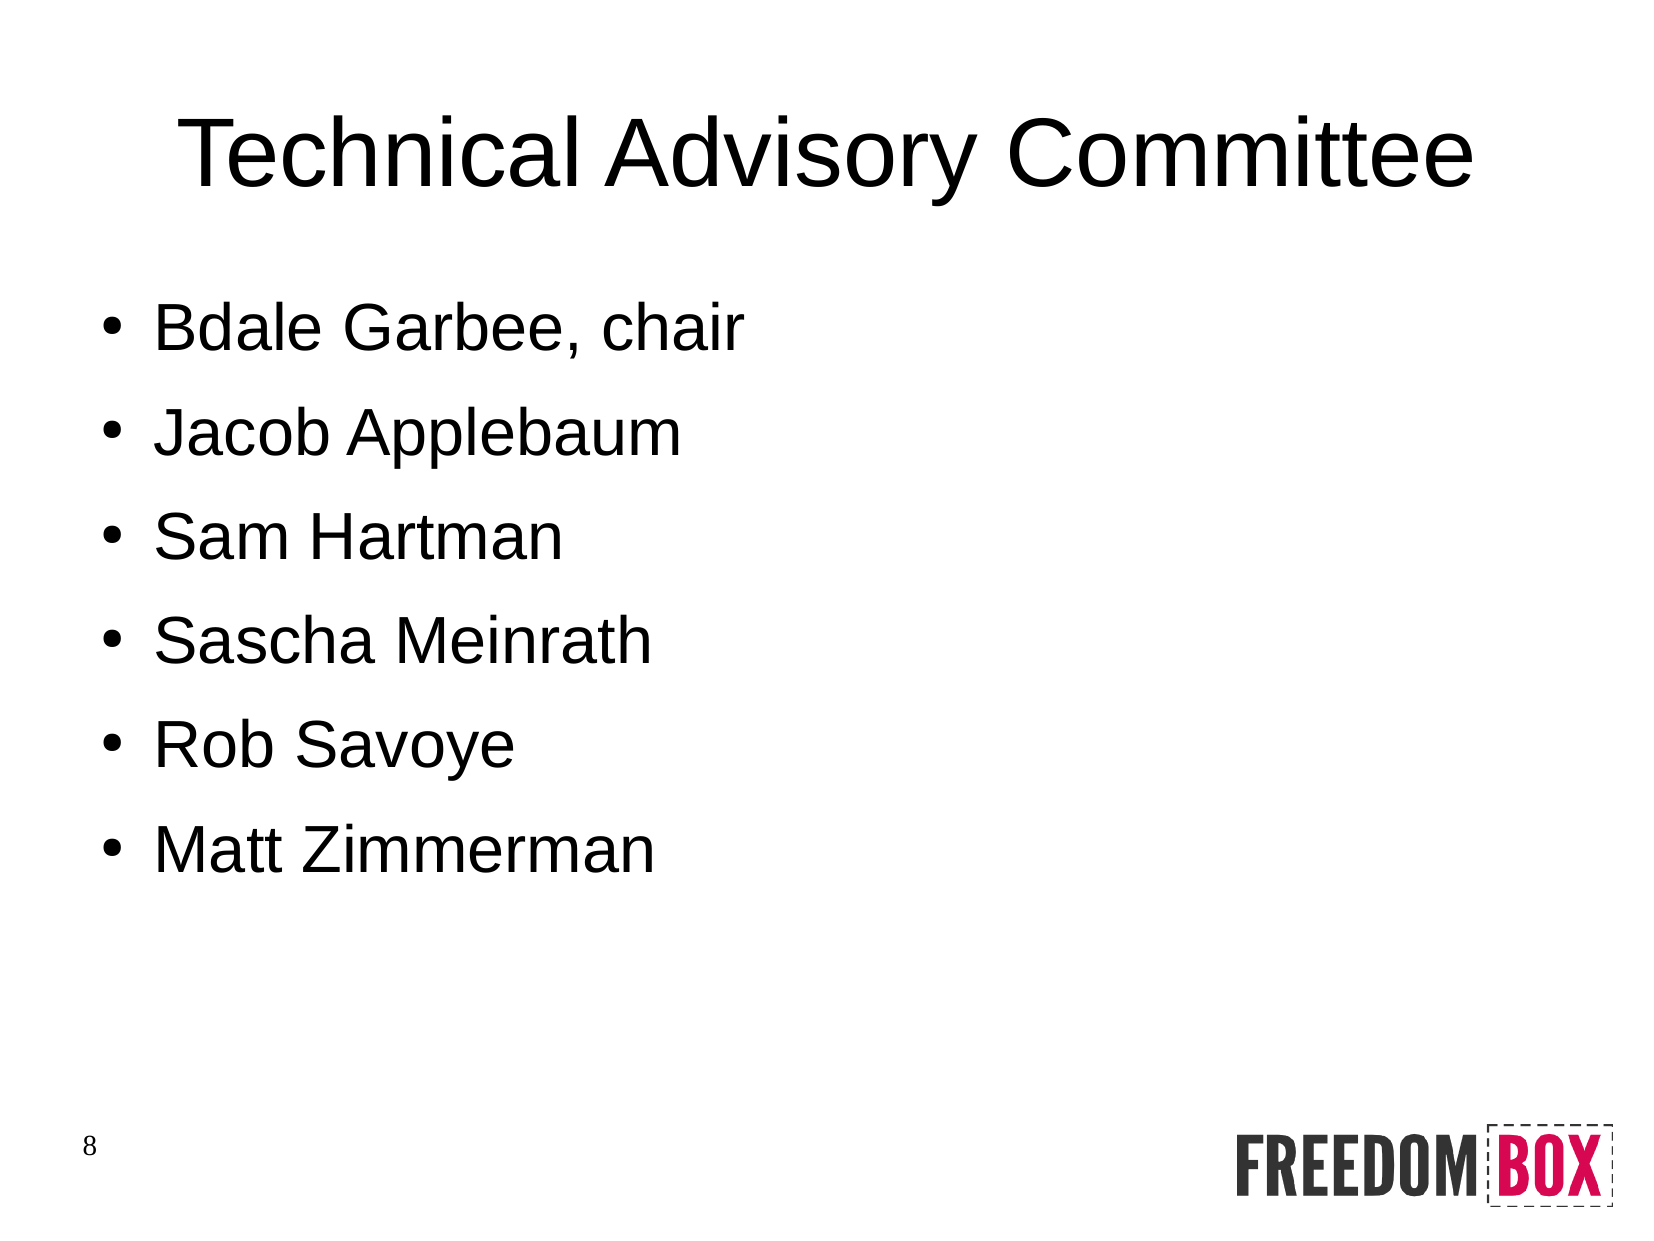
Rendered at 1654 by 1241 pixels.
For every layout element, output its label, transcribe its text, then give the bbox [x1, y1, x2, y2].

list Bdale Garbee, chair Jacob Applebaum Sam Hartman Sascha Meinrath Rob Savoye Matt Zimmerman [82, 290, 1571, 1109]
title Technical Advisory Committee [82, 49, 1571, 257]
picture [1237, 1124, 1613, 1207]
